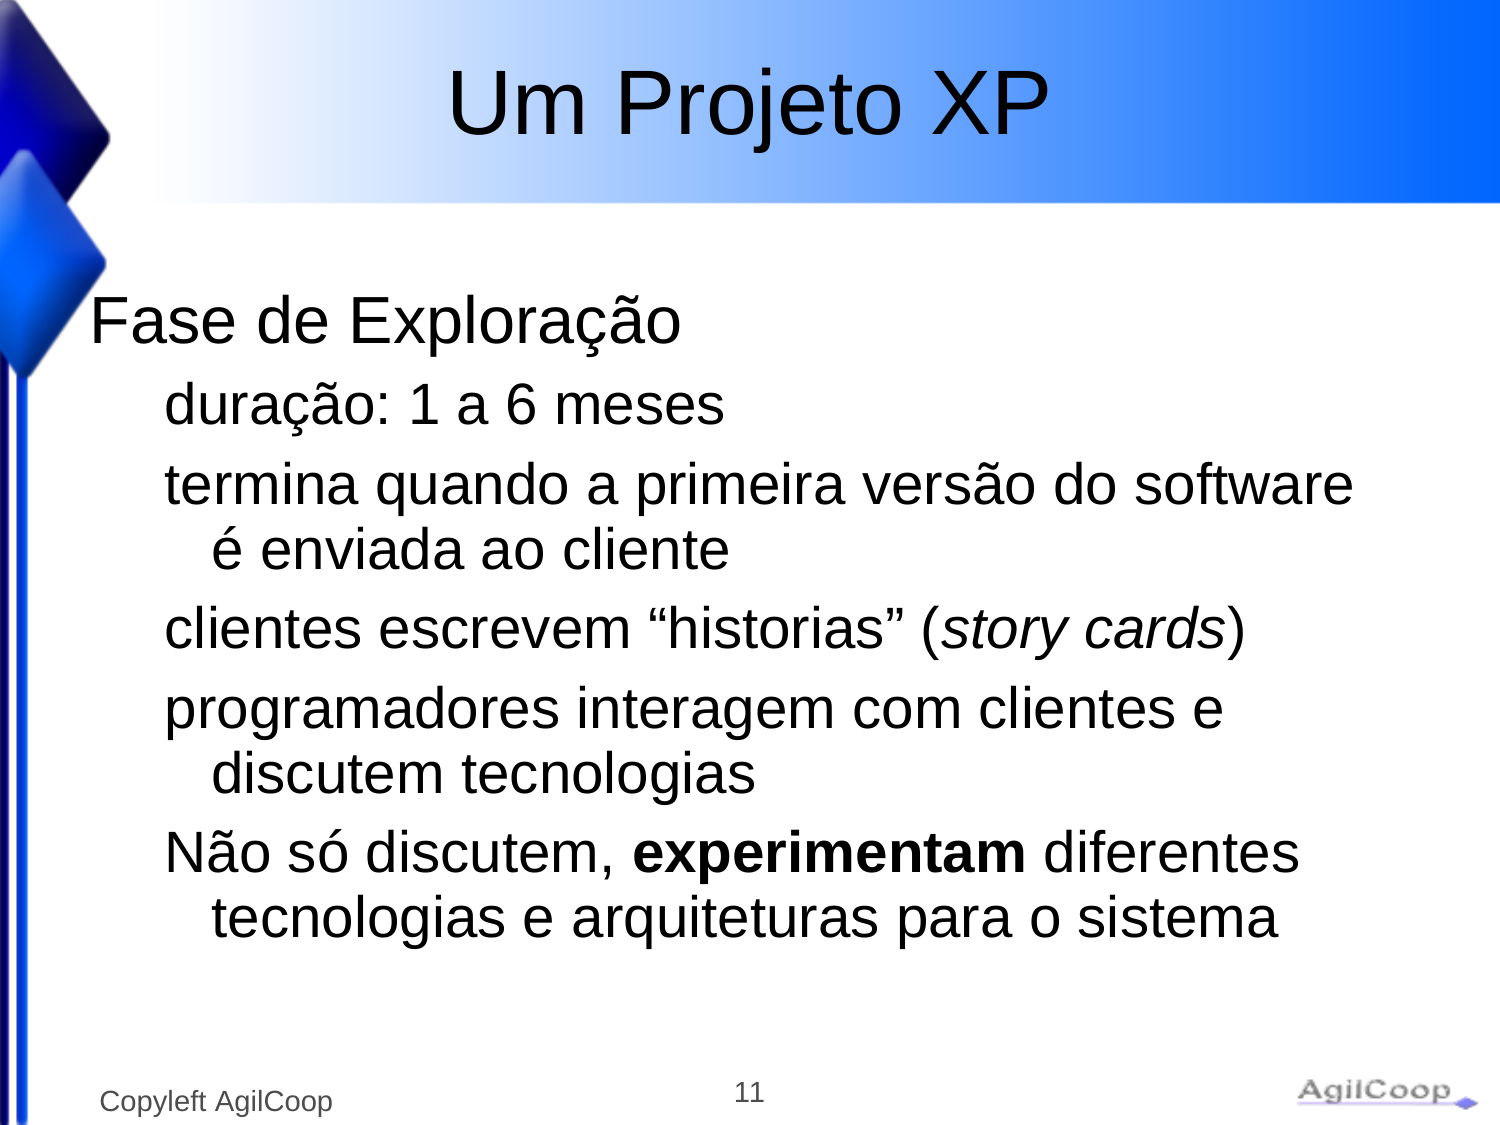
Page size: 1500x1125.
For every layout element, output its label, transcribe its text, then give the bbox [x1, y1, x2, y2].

title Um Projeto XP [75, 8, 1426, 197]
list Fase de Exploração duração: 1 a 6 meses termina quando a primeira versão do software é enviada ao cliente clientes escrevem “historias” (story cards) programadores interagem com clientes e discutem tecnologias Não só discutem, experimentam diferentes tecnologias e arquiteturas para o sistema [74, 275, 1417, 1076]
picture [0, 0, 1500, 1125]
